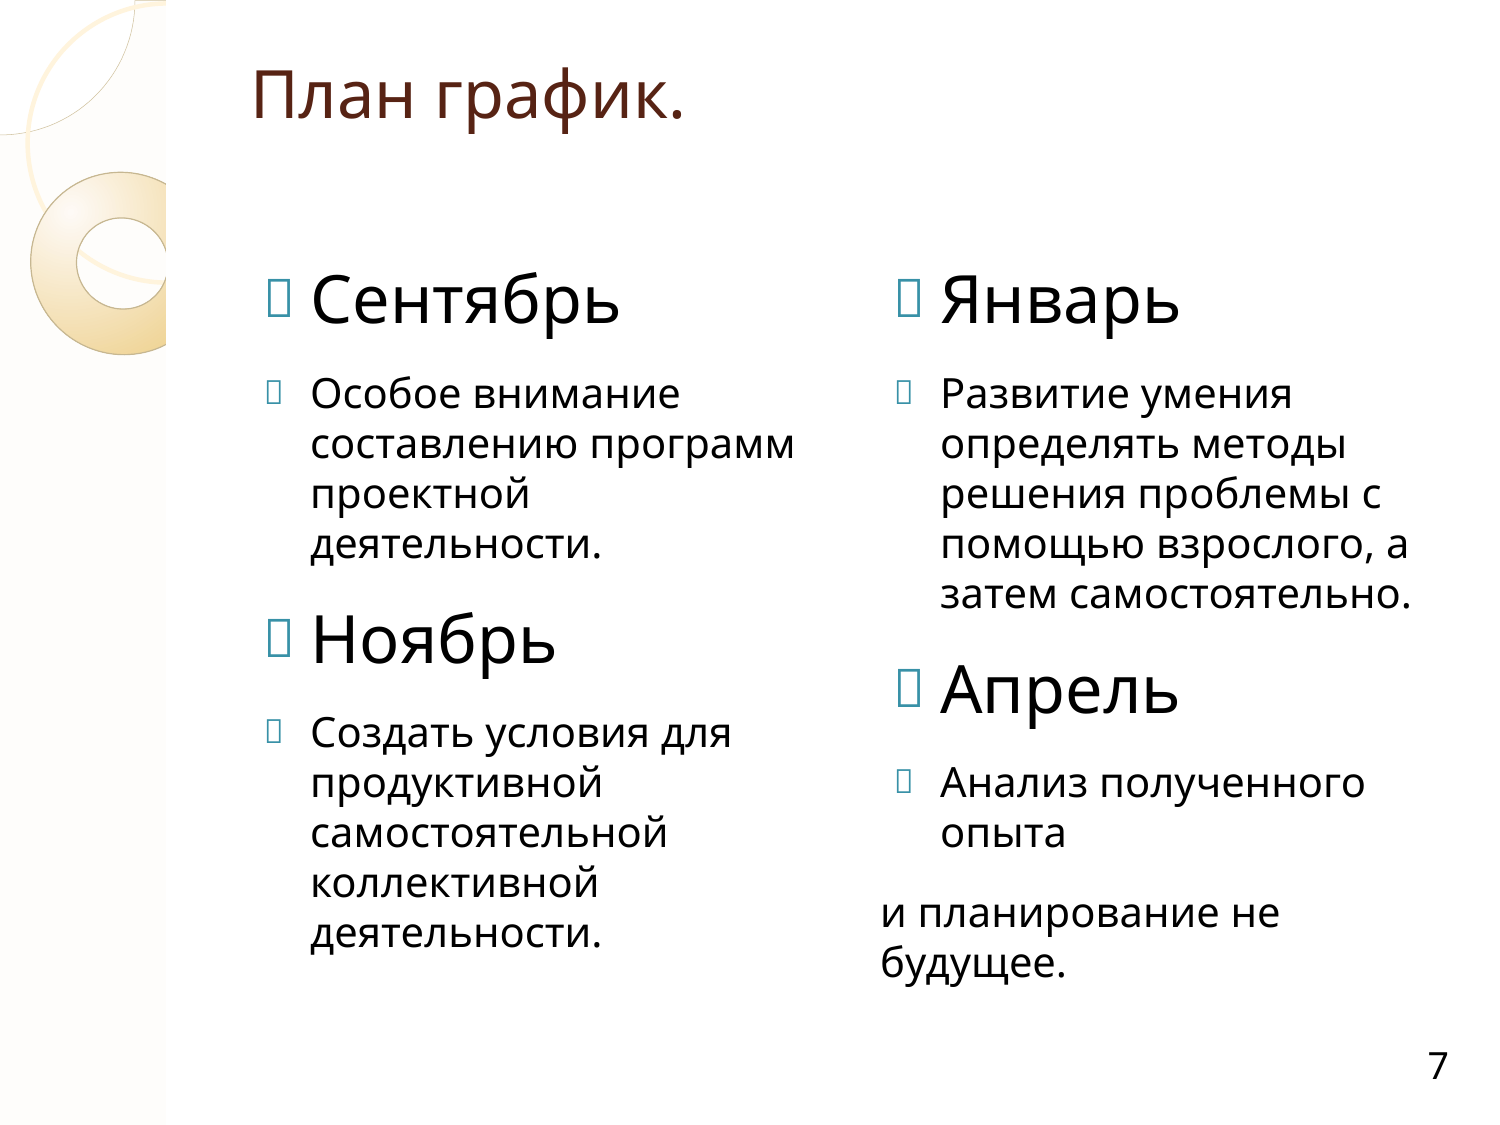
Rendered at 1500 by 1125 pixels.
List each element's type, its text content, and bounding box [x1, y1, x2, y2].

list Сентябрь Особое внимание составлению программ проектной деятельности. Ноябрь Создать условия для продуктивной самостоятельной коллективной деятельности. [235, 249, 836, 1015]
slide_number <номер> [1413, 1034, 1488, 1113]
list Январь Развитие умения определять методы решения проблемы с помощью взрослого, а затем самостоятельно. Апрель Анализ полученного опыта и планирование не будущее. [865, 249, 1466, 1015]
title План график. [235, 45, 1466, 233]
